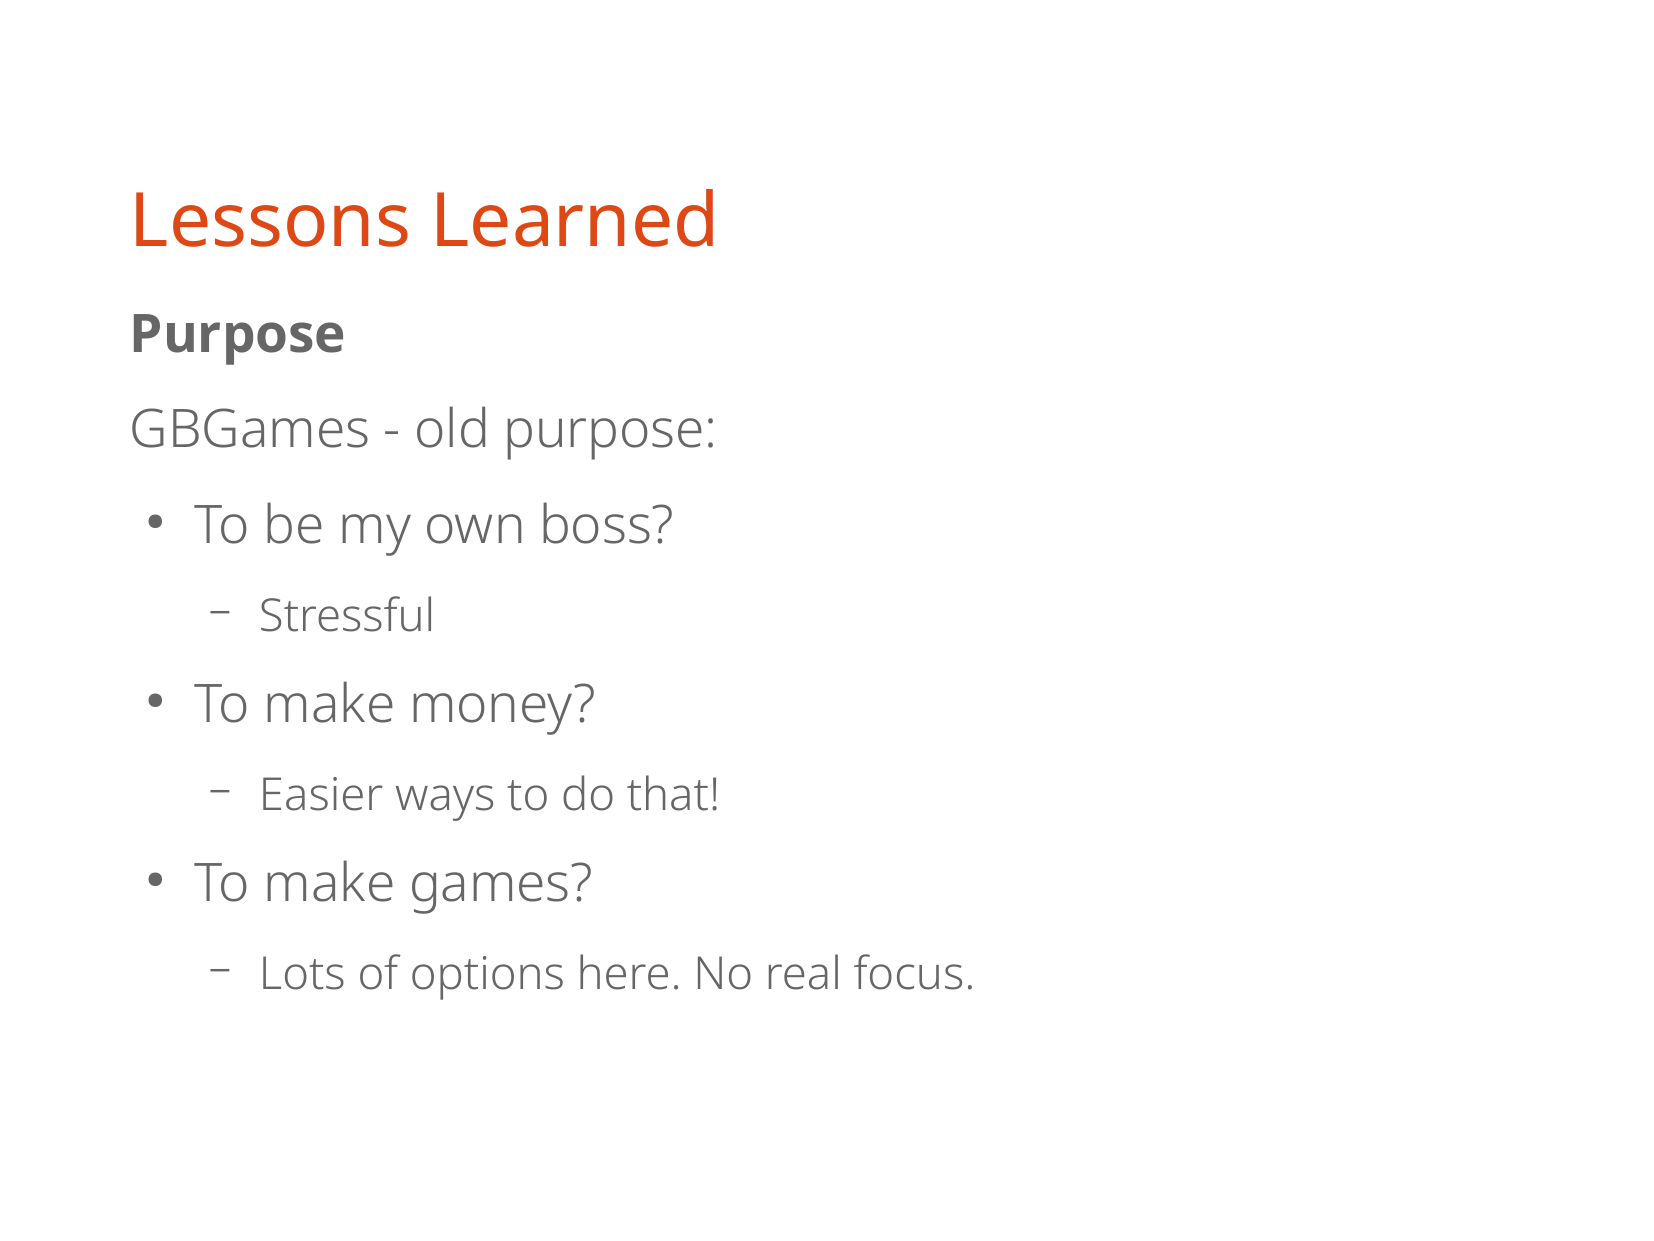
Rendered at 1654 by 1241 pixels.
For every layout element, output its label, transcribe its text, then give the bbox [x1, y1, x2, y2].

list Purpose GBGames - old purpose: To be my own boss? Stressful To make money? Easier ways to do that! To make games? Lots of options here. No real focus. [129, 295, 1518, 1010]
title Lessons Learned [129, 153, 1518, 281]
